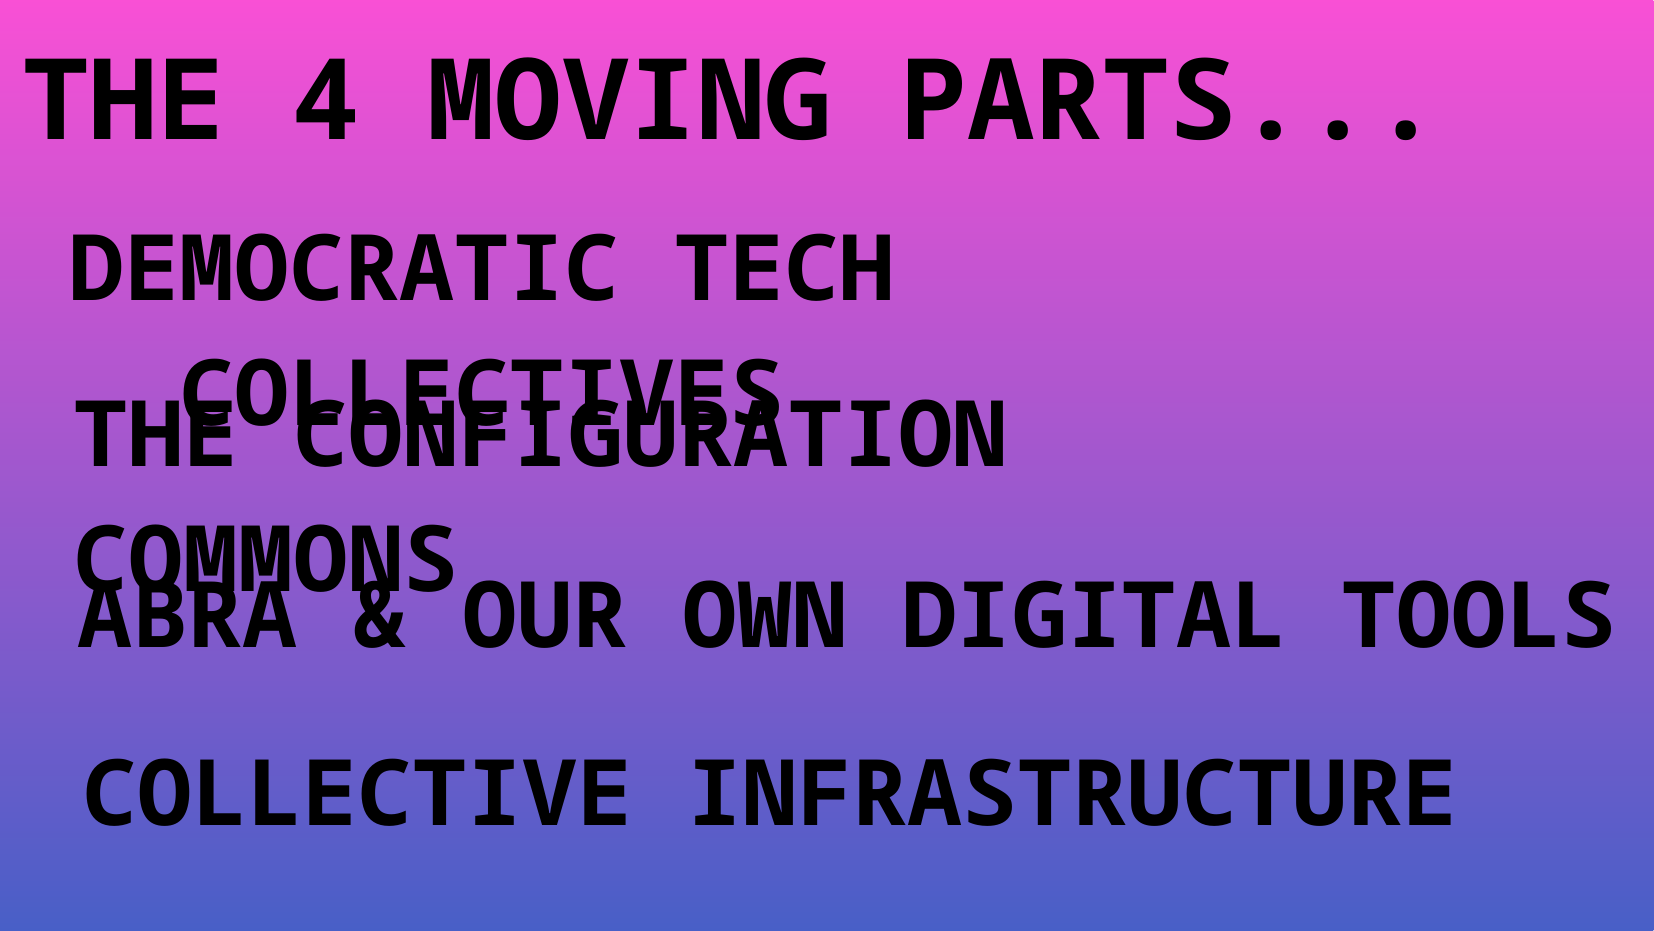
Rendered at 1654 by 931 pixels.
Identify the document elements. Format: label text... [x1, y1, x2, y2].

text_box COLLECTIVE INFRASTRUCTURE [68, 720, 1248, 829]
text_box THE 4 MOVING PARTS... [7, 11, 1654, 160]
text_box ABRA & OUR OWN DIGITAL TOOLS [63, 542, 1381, 650]
text_box DEMOCRATIC TECH COLLECTIVES [54, 194, 1447, 303]
text_box THE CONFIGURATION COMMONS [59, 360, 1353, 562]
